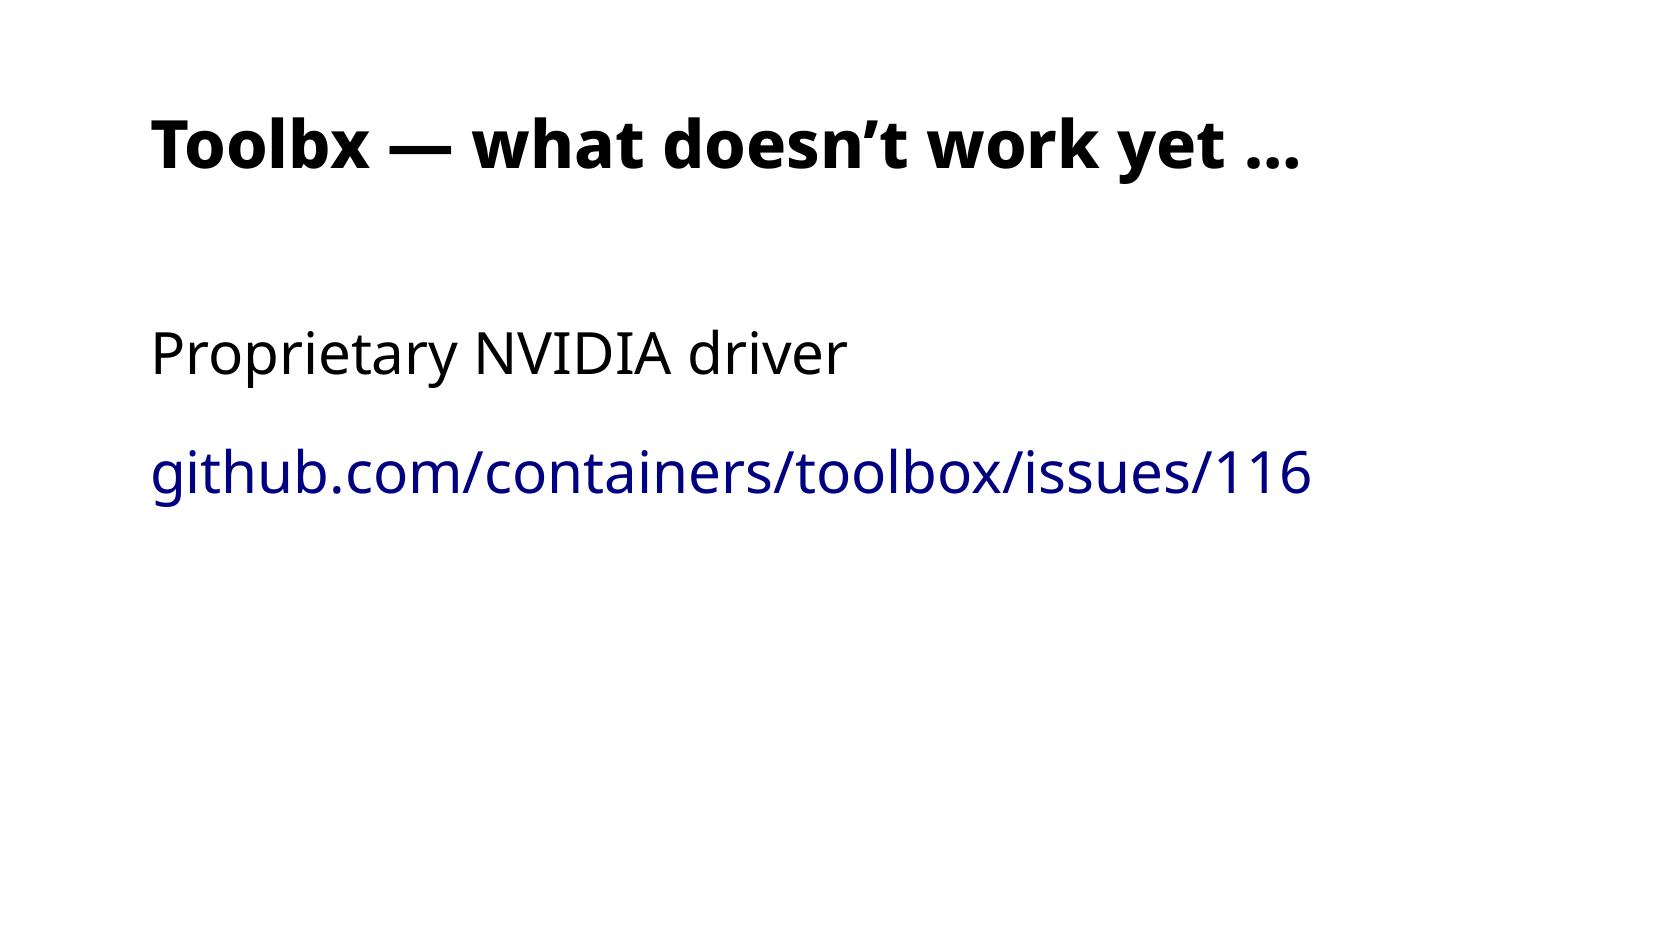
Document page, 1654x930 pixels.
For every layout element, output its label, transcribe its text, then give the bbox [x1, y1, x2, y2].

subtitle Proprietary NVIDIA driver github.com/containers/toolbox/issues/116 [150, 272, 1501, 812]
title Toolbx — what doesn’t work yet … [150, 107, 1501, 188]
